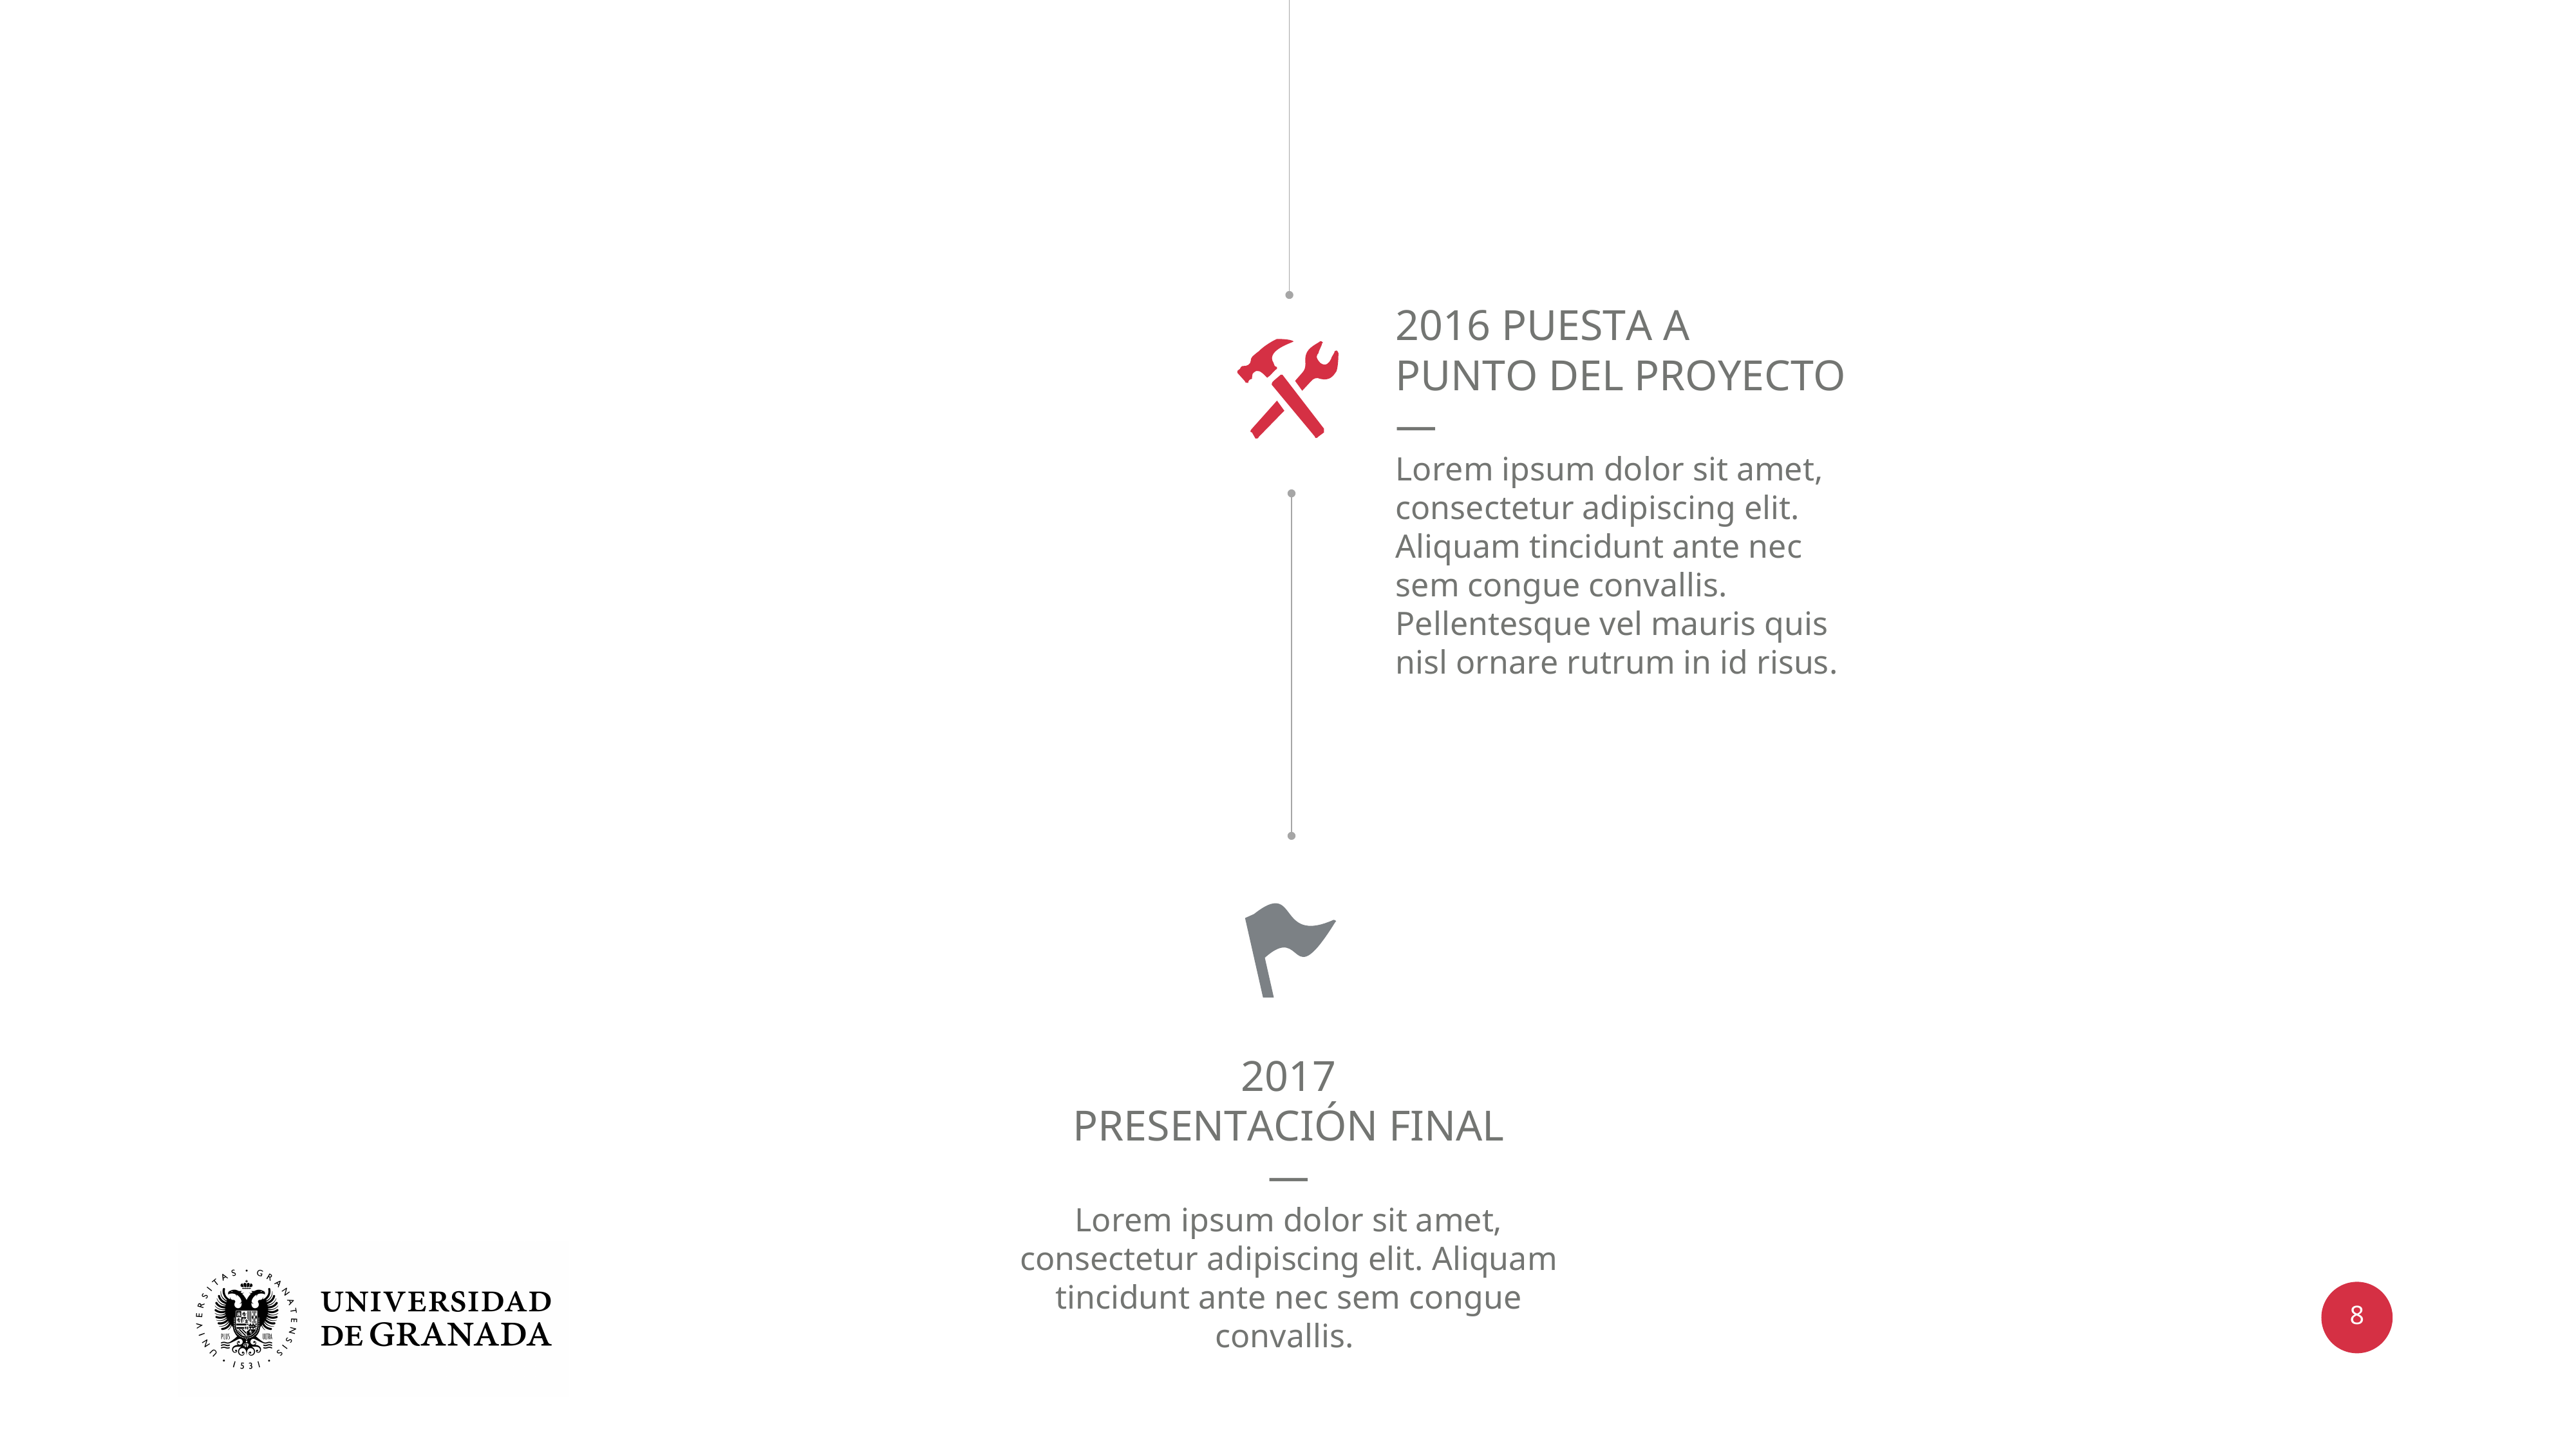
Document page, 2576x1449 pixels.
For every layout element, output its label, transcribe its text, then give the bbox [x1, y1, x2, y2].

text_box 2016 PUESTA A PUNTO DEL PROYECTO — Lorem ipsum dolor sit amet, consectetur adipiscing elit. Aliquam tincidunt ante nec sem congue convallis. Pellentesque vel mauris quis nisl ornare rutrum in id risus. [1386, 294, 1859, 686]
picture [178, 1241, 569, 1397]
text_box [1250, 401, 1284, 439]
text_box 2017 PRESENTACIÓN FINAL — Lorem ipsum dolor sit amet, consectetur adipiscing elit. Aliquam tincidunt ante nec sem congue convallis. [973, 1045, 1604, 1359]
text_box <número> [2308, 1278, 2407, 1356]
text_box [1272, 374, 1324, 439]
text_box [1237, 339, 1294, 383]
text_box [1245, 903, 1337, 998]
text_box [1295, 341, 1339, 391]
